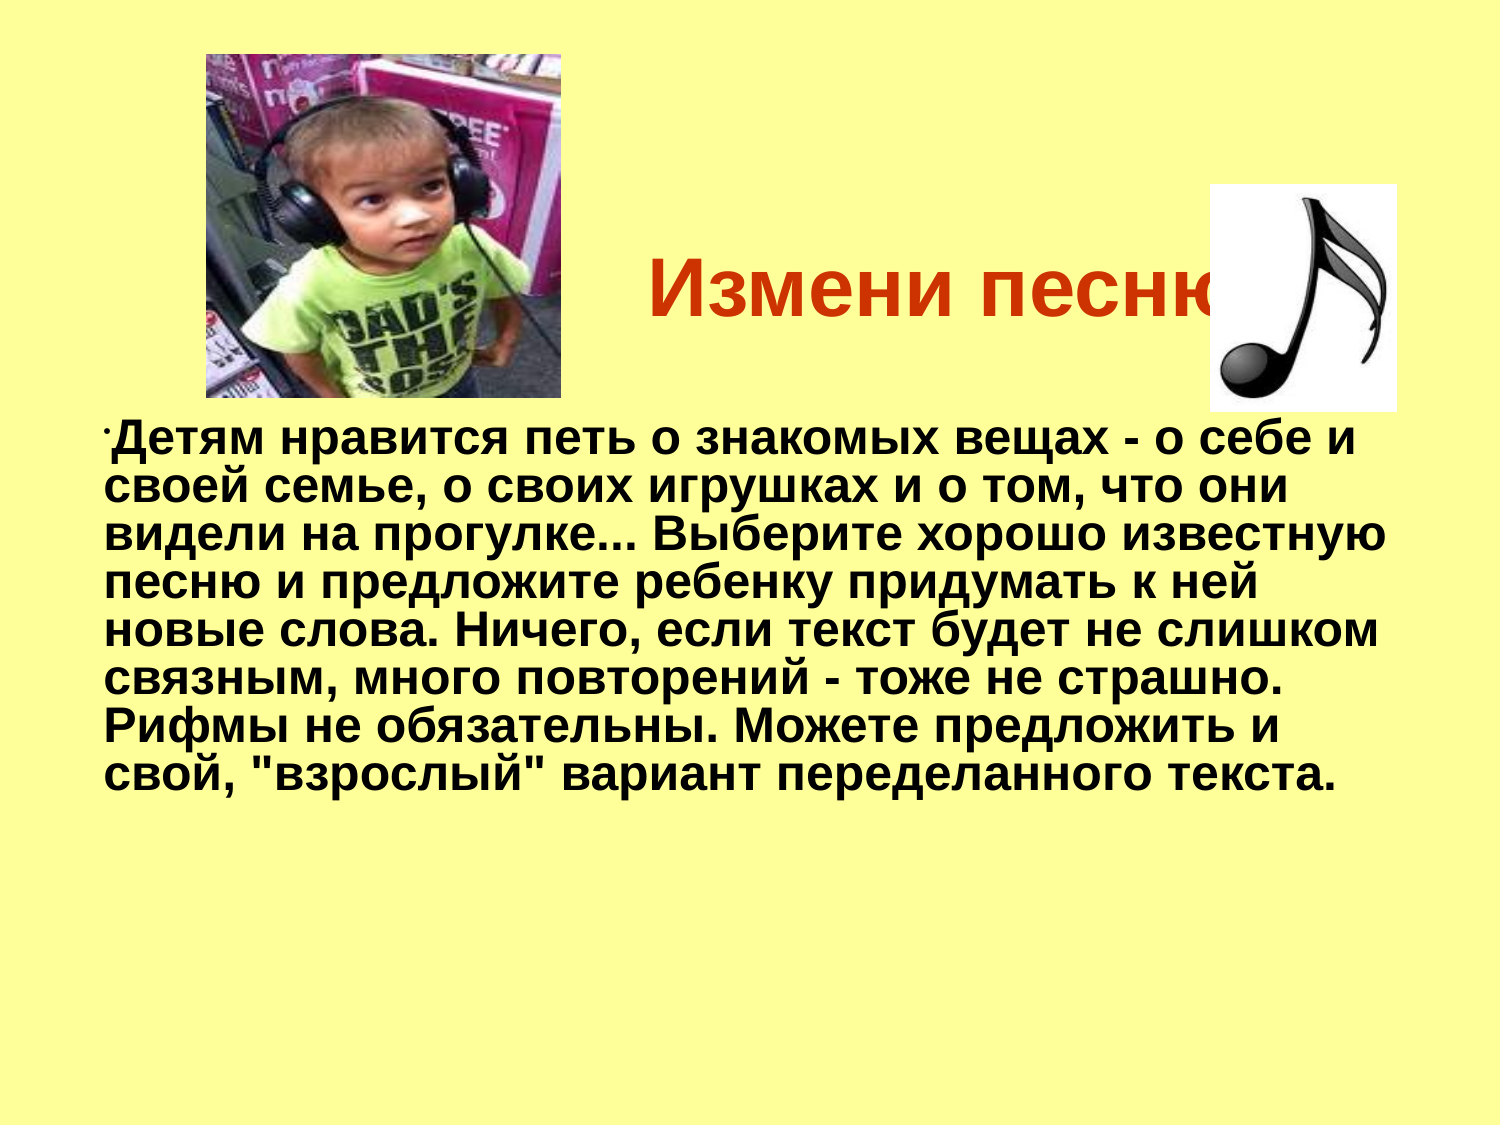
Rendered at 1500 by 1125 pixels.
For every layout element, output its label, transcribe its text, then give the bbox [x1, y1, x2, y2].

title Измени песню [572, 125, 1318, 280]
list Детям нравится петь о знакомых вещах - о себе и своей семье, о своих игрушках и о том, что они видели на прогулке... Выберите хорошо известную песню и предложите ребенку придумать к ней новые слова. Ничего, если текст будет не слишком связным, много повторений - тоже не страшно. Рифмы не обязательны. Можете предложить и свой, "взрослый" вариант переделанного текста. [88, 408, 1439, 988]
picture [206, 54, 561, 398]
picture [1210, 184, 1397, 412]
